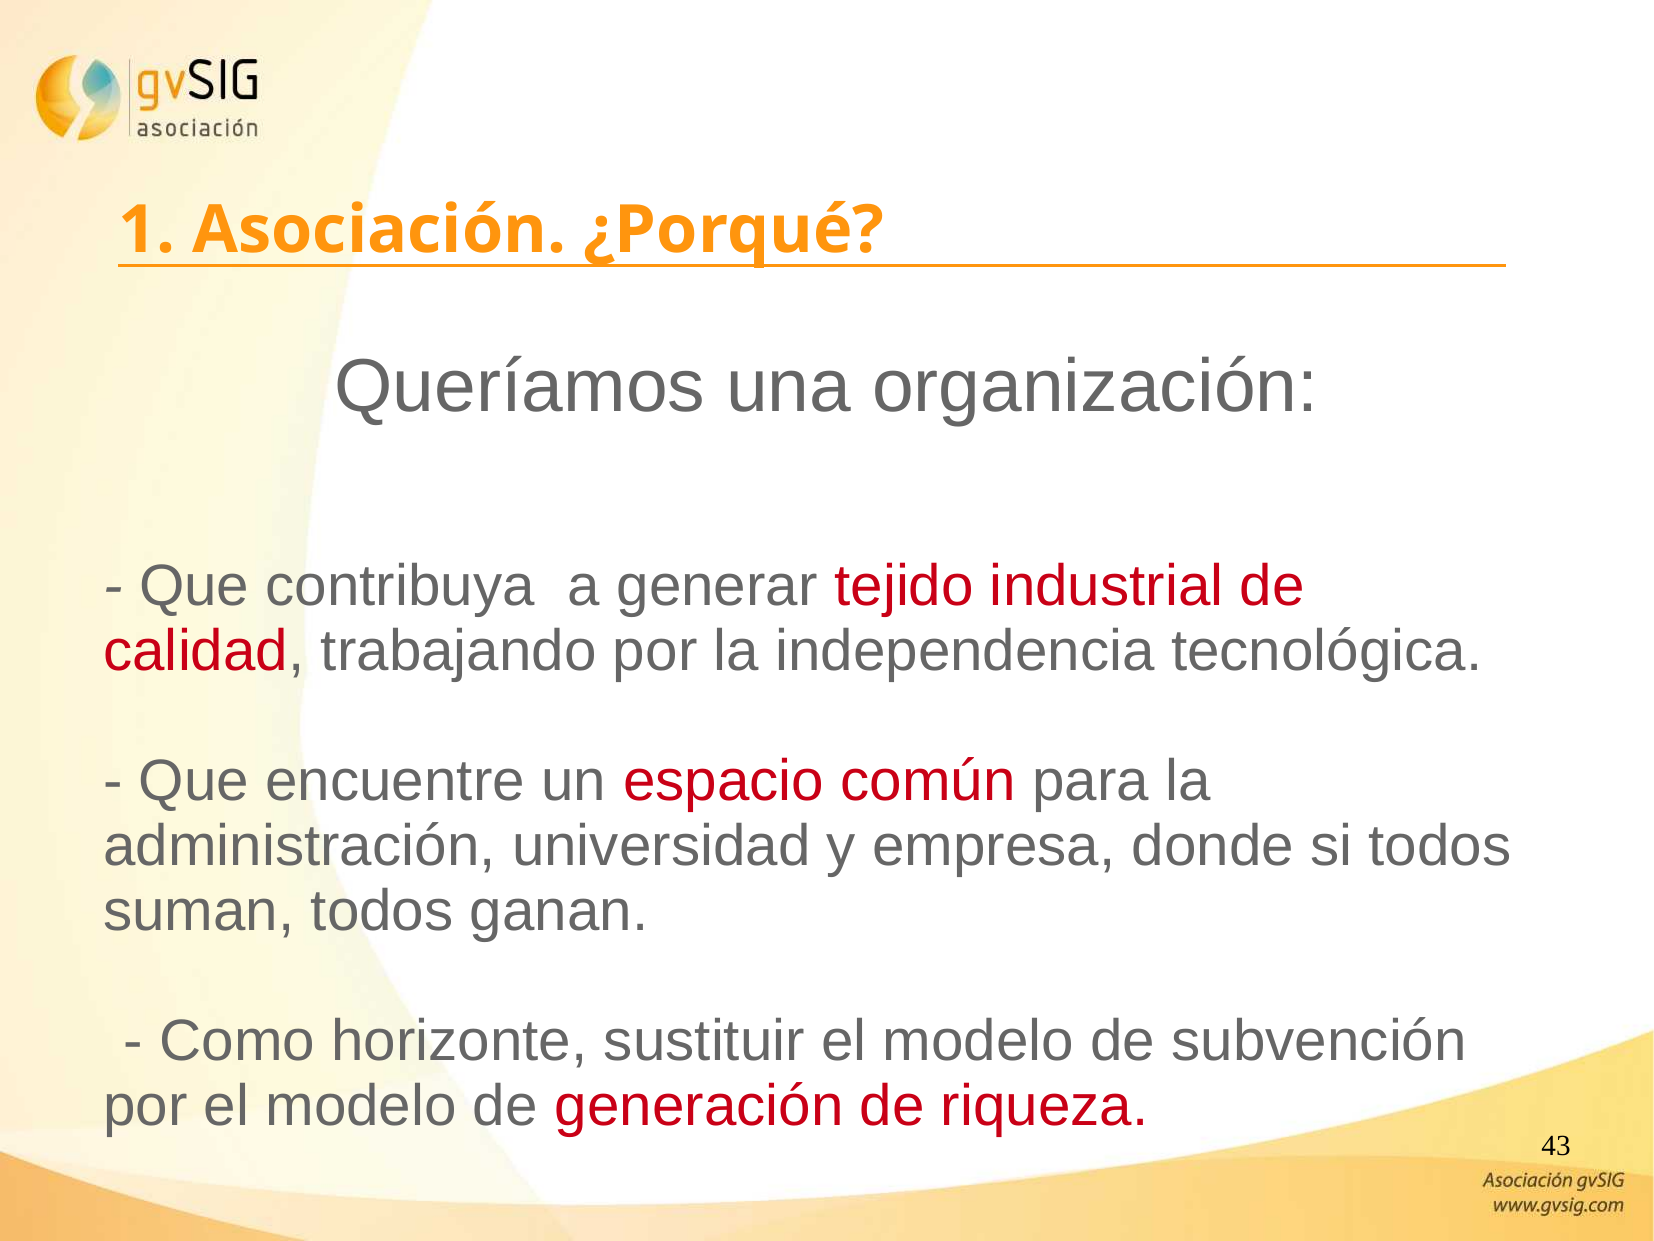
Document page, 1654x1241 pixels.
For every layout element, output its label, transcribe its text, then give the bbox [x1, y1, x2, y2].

title 1. Asociación. ¿Porqué? [118, 177, 1607, 276]
text_box - Que contribuya a generar tejido industrial de calidad, trabajando por la independencia tecnológica. - Que encuentre un espacio común para la administración, universidad y empresa, donde si todos suman, todos ganan. - Como horizonte, sustituir el modelo de subvención por el modelo de generación de riqueza. [88, 482, 1535, 1241]
text_box Queríamos una organización: [118, 336, 1536, 436]
picture [0, 0, 1654, 1241]
